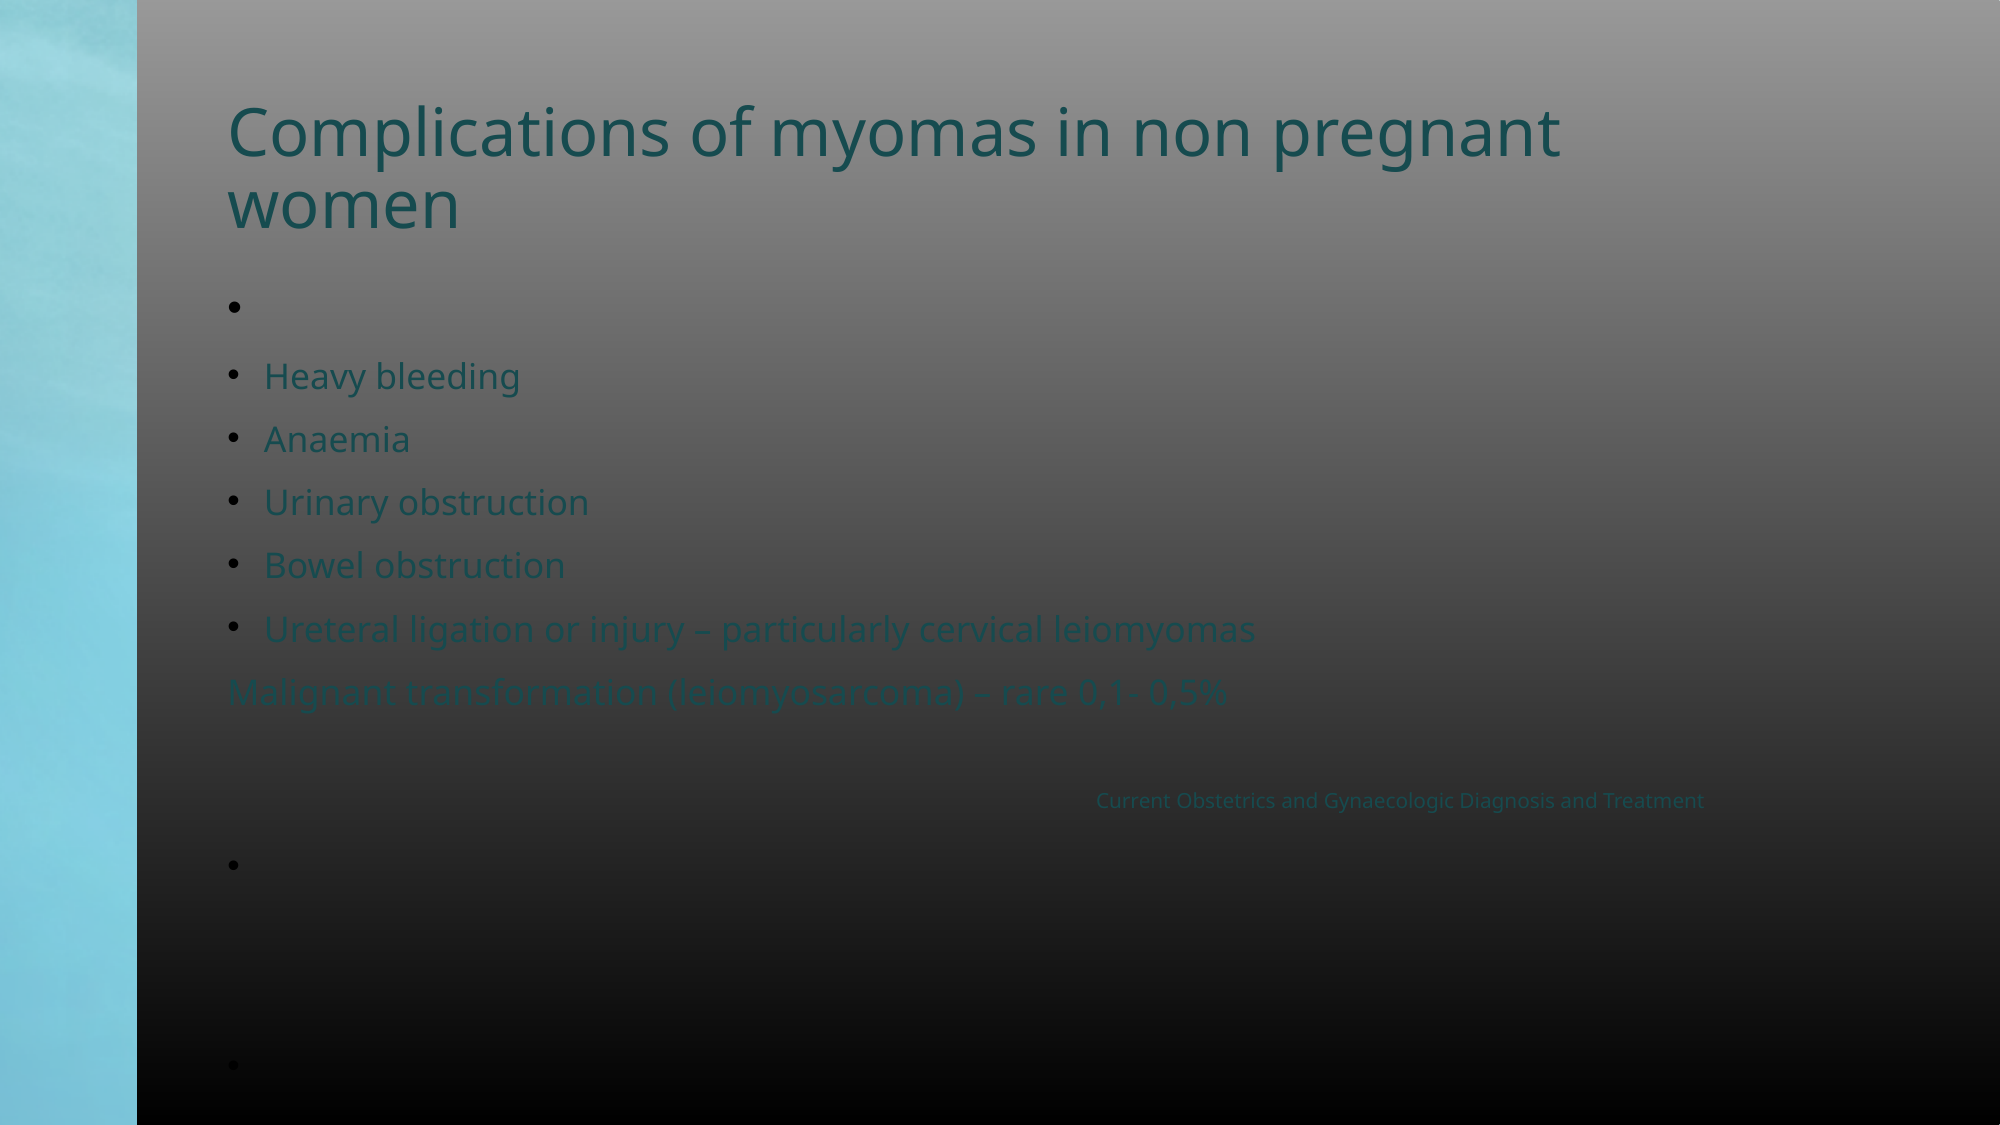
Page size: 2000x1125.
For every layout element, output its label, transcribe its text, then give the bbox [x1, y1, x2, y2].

list Heavy bleeding Anaemia Urinary obstruction Bowel obstruction Ureteral ligation or injury – particularly cervical leiomyomas Malignant transformation (leiomyosarcoma) – rare 0,1- 0,5% Current Obstetrics and Gynaecologic Diagnosis and Treatment [212, 275, 1788, 1013]
title Complications of myomas in non pregnant women [212, 62, 1788, 250]
